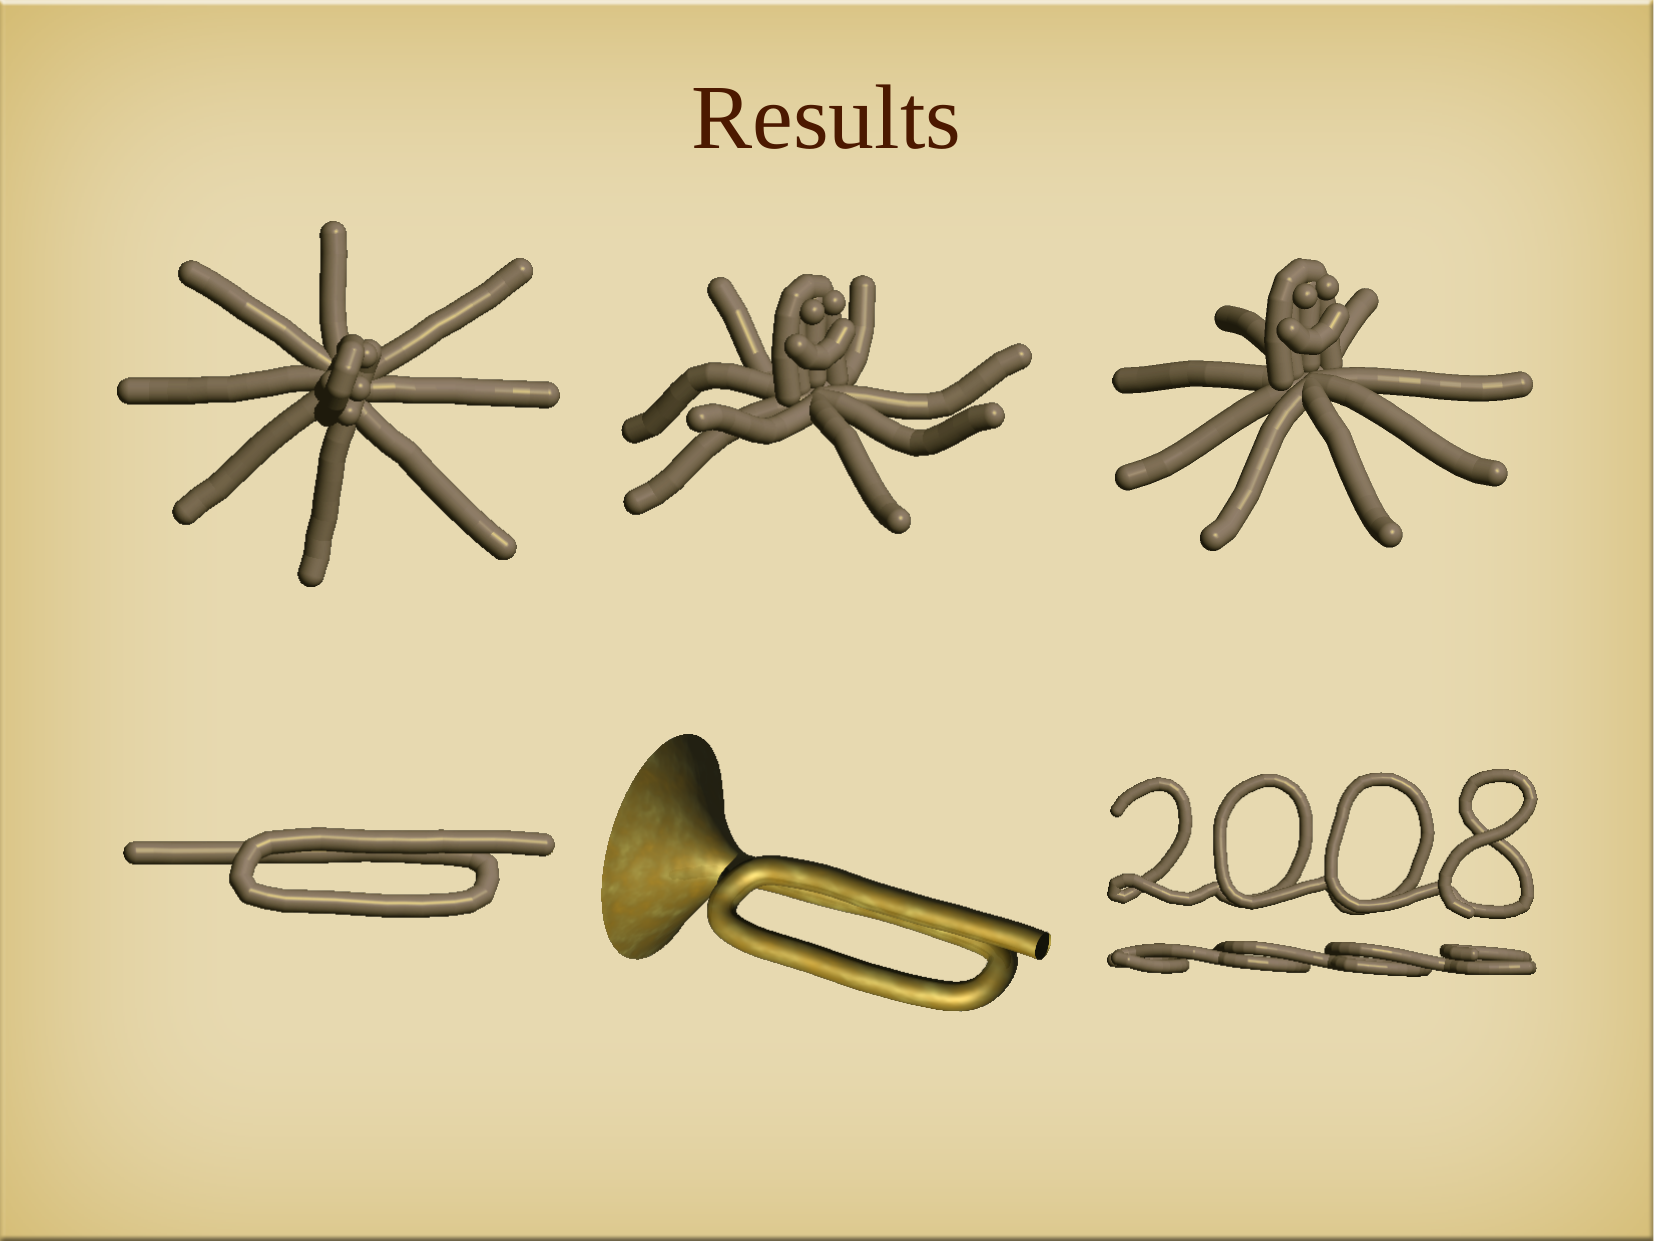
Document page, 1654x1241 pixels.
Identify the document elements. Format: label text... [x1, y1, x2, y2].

picture [0, 0, 1654, 1241]
title Results [59, 58, 1595, 178]
